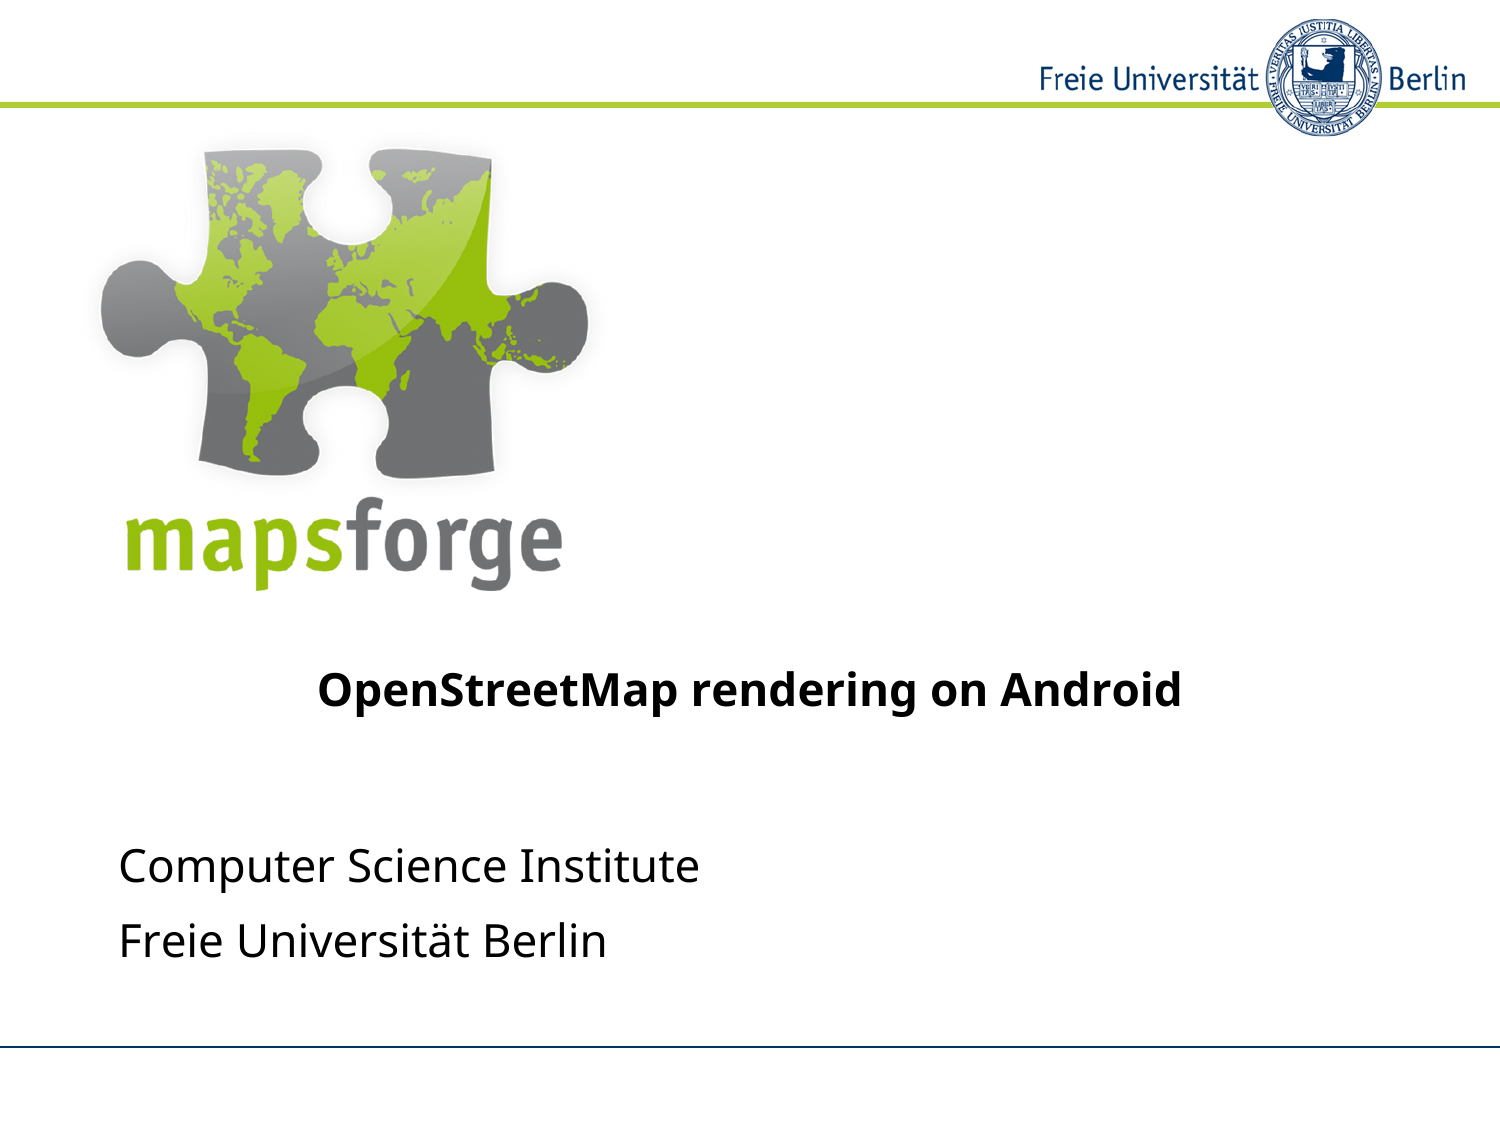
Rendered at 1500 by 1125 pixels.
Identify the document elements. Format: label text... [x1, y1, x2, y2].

picture [78, 126, 611, 591]
picture [1033, 19, 1470, 137]
title OpenStreetMap rendering on Android [191, 620, 1309, 758]
subtitle Computer Science Institute Freie Universität Berlin [118, 699, 1300, 955]
